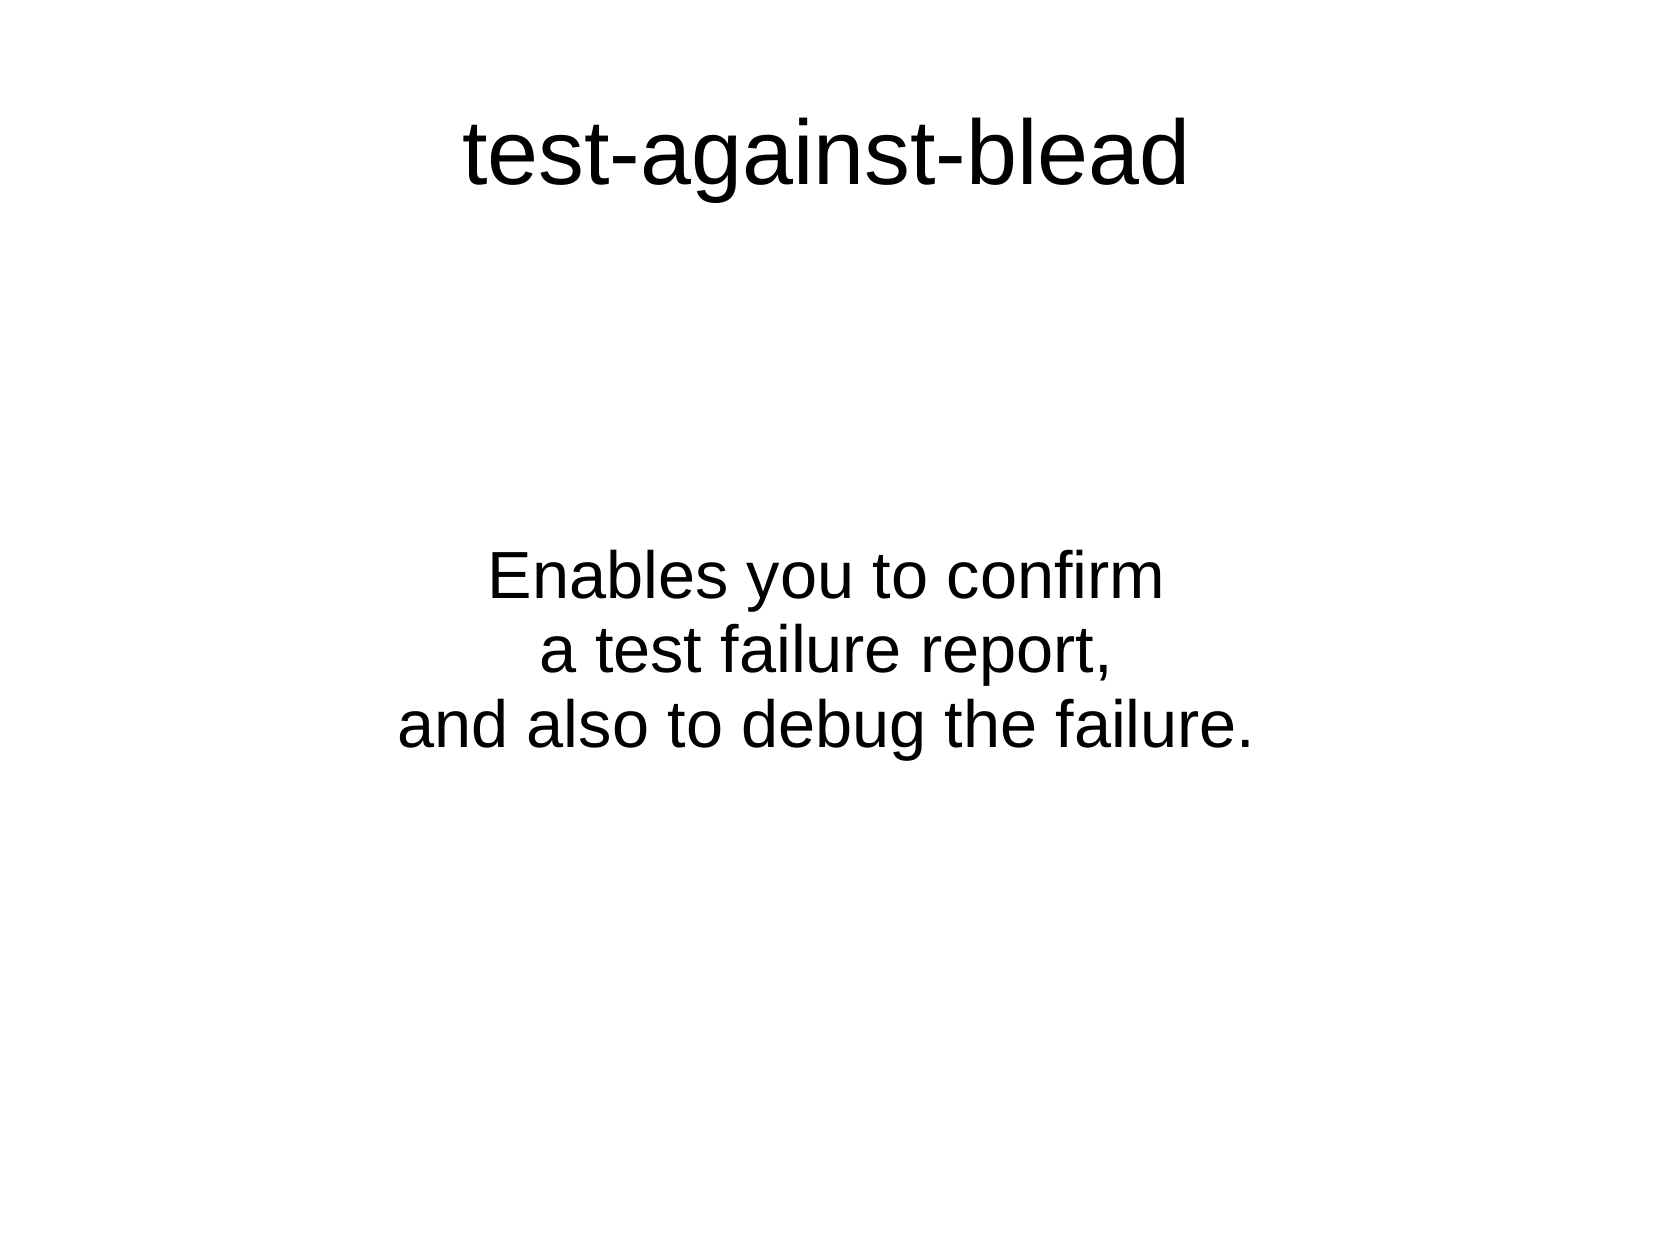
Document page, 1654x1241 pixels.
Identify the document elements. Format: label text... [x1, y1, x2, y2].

title test-against-blead [82, 49, 1571, 257]
subtitle Enables you to confirm a test failure report, and also to debug the failure. [82, 290, 1571, 1010]
